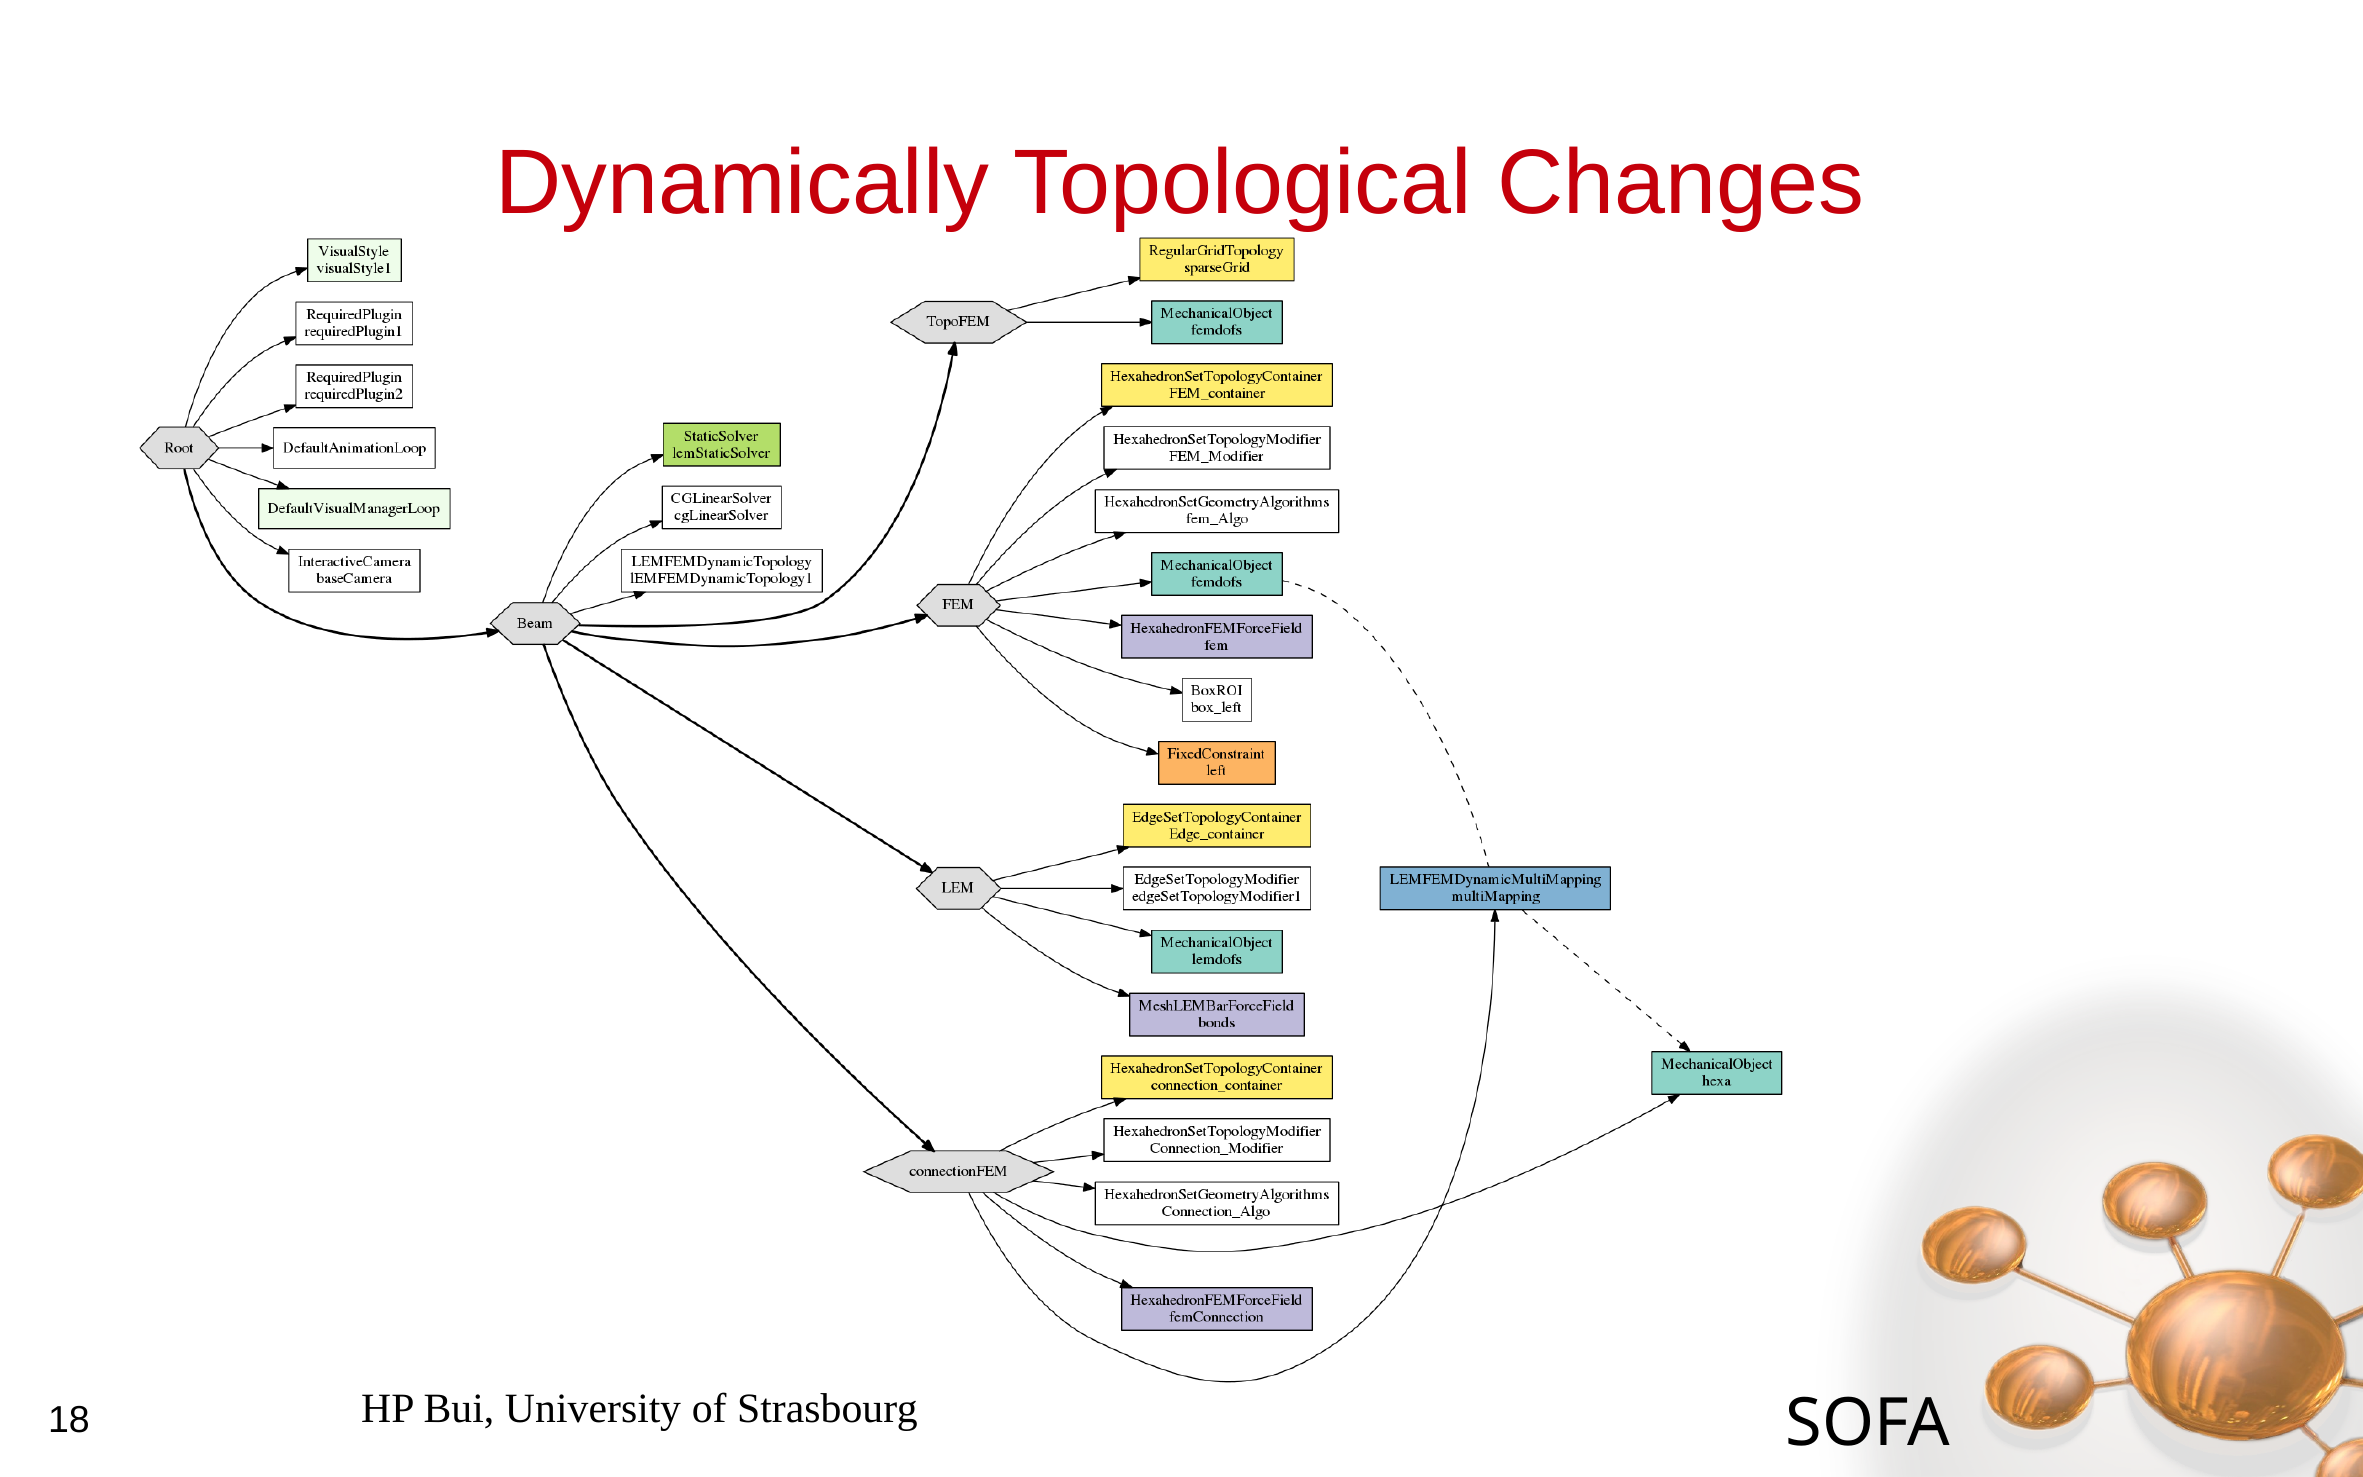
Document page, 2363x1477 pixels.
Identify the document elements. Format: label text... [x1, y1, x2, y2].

picture [135, 233, 1786, 1386]
title Dynamically Topological Changes [118, 130, 2245, 234]
